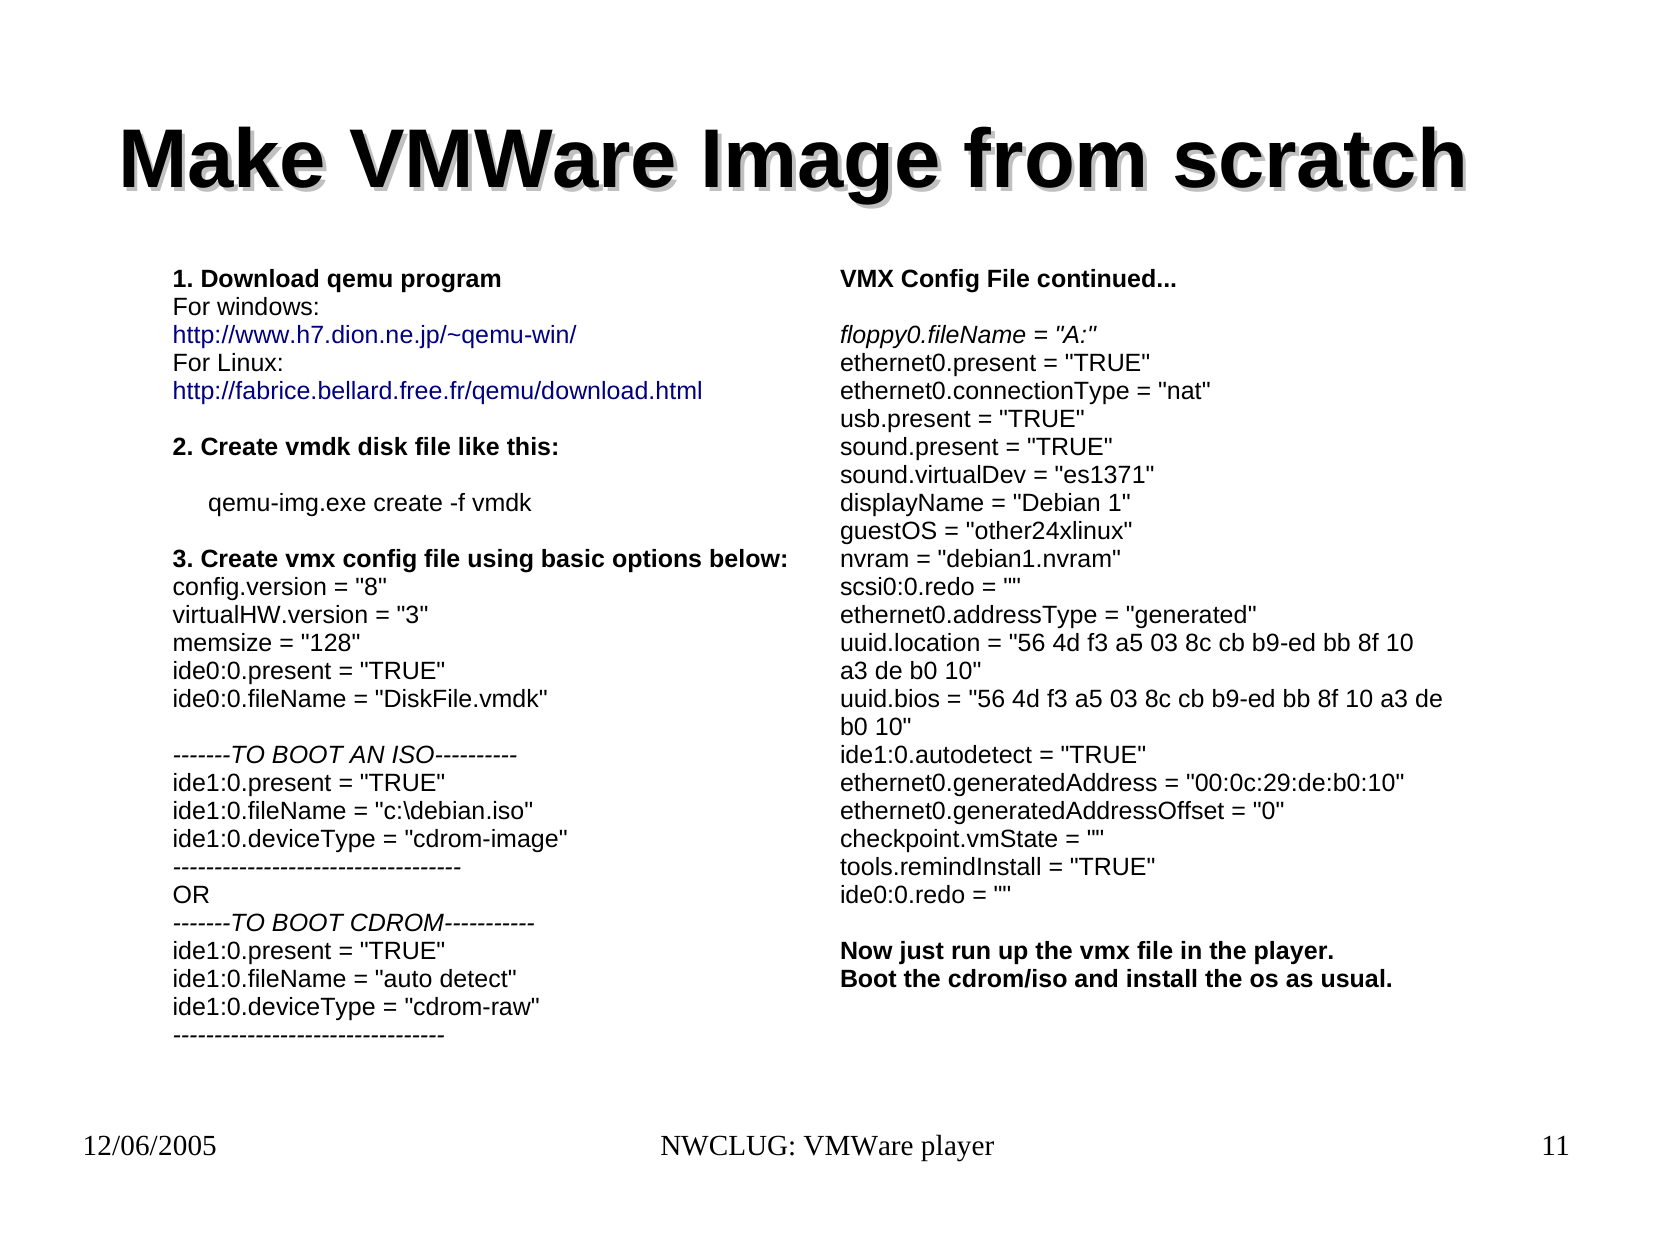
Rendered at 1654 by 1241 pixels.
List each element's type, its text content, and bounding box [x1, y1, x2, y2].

text_box VMX Config File continued... floppy0.fileName = "A:" ethernet0.present = "TRUE" ethernet0.connectionType = "nat" usb.present = "TRUE" sound.present = "TRUE" sound.virtualDev = "es1371" displayName = "Debian 1" guestOS = "other24xlinux" nvram = "debian1.nvram" scsi0:0.redo = "" ethernet0.addressType = "generated" uuid.location = "56 4d f3 a5 03 8c cb b9-ed bb 8f 10 a3 de b0 10" uuid.bios = "56 4d f3 a5 03 8c cb b9-ed bb 8f 10 a3 de b0 10" ide1:0.autodetect = "TRUE" ethernet0.generatedAddress = "00:0c:29:de:b0:10" ethernet0.generatedAddressOffset = "0" checkpoint.vmState = "" tools.remindInstall = "TRUE" ide0:0.redo = "" Now just run up the vmx file in the player. Boot the cdrom/iso and install the os as usual. [938, 257, 1463, 1045]
title Make VMWare Image from scratch [49, 55, 1538, 263]
text_box 1. Download qemu program For windows: http://www.h7.dion.ne.jp/~qemu-win/ For Linux: http://fabrice.bellard.free.fr/qemu/download.html 2. Create vmdk disk file like this: qemu-img.exe create -f vmdk 3. Create vmx config file using basic options below: config.version = "8" virtualHW.version = "3" memsize = "128" ide0:0.present = "TRUE" ide0:0.fileName = "DiskFile.vmdk" -------TO BOOT AN ISO---------- ide1:0.present = "TRUE" ide1:0.fileName = "c:\debian.iso" ide1:0.deviceType = "cdrom-image" ----------------------------------- OR -------TO BOOT CDROM----------- ide1:0.present = "TRUE" ide1:0.fileName = "auto detect" ide1:0.deviceType = "cdrom-raw" --------------------------------- [158, 257, 938, 1167]
